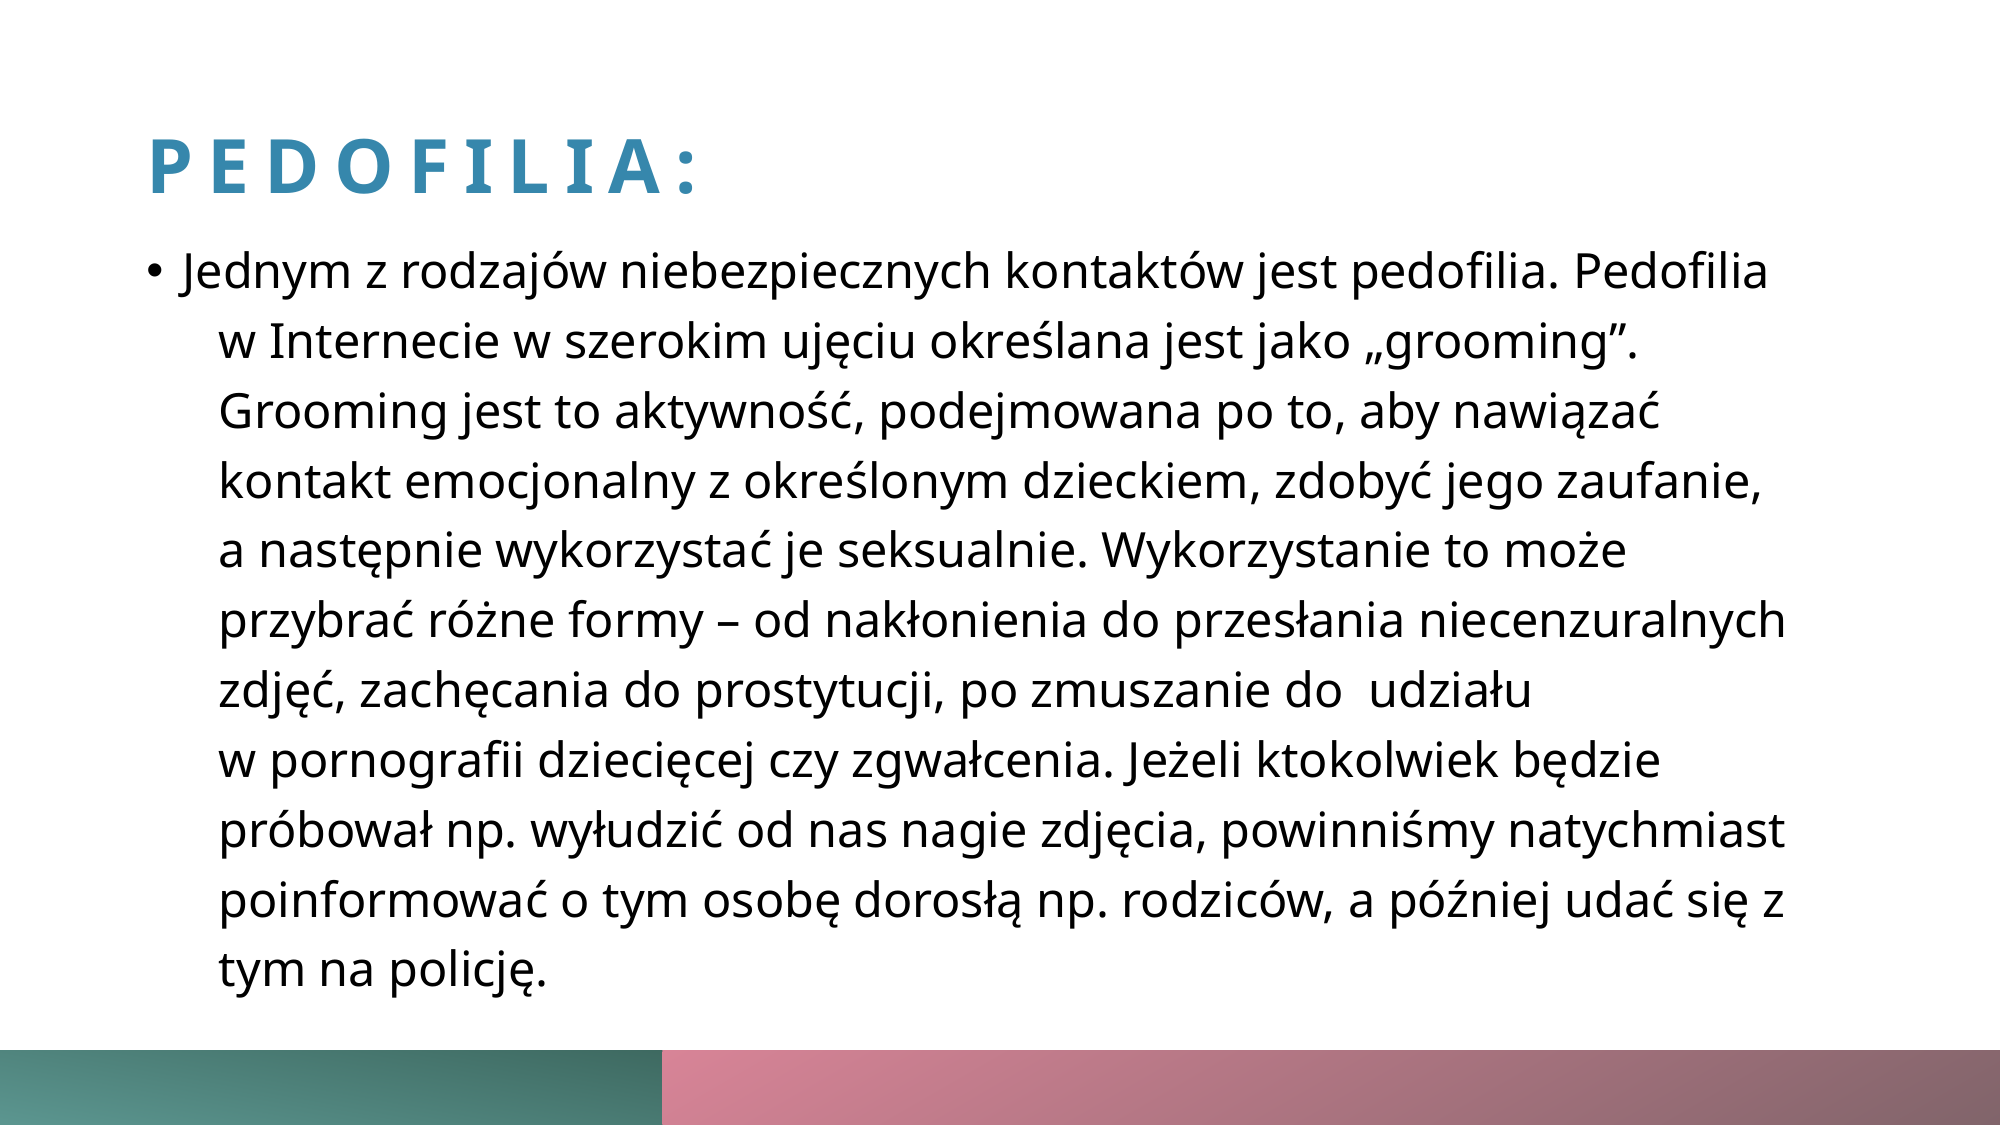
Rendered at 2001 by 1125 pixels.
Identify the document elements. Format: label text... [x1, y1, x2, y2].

title Pedofilia: [146, 72, 1827, 209]
list Jednym z rodzajów niebezpiecznych kontaktów jest pedofilia. Pedofilia w Internecie w szerokim ujęciu określana jest jako „grooming”. Grooming jest to aktywność, podejmowana po to, aby nawiązać kontakt emocjonalny z określonym dzieckiem, zdobyć jego zaufanie, a następnie wykorzystać je seksualnie. Wykorzystanie to może przybrać różne formy – od nakłonienia do przesłania niecenzuralnych zdjęć, zachęcania do prostytucji, po zmuszanie do udziału w pornografii dziecięcej czy zgwałcenia. Jeżeli ktokolwiek będzie próbował np. wyłudzić od nas nagie zdjęcia, powinniśmy natychmiast poinformować o tym osobę dorosłą np. rodziców, a później udać się z tym na policję. [146, 228, 1827, 999]
